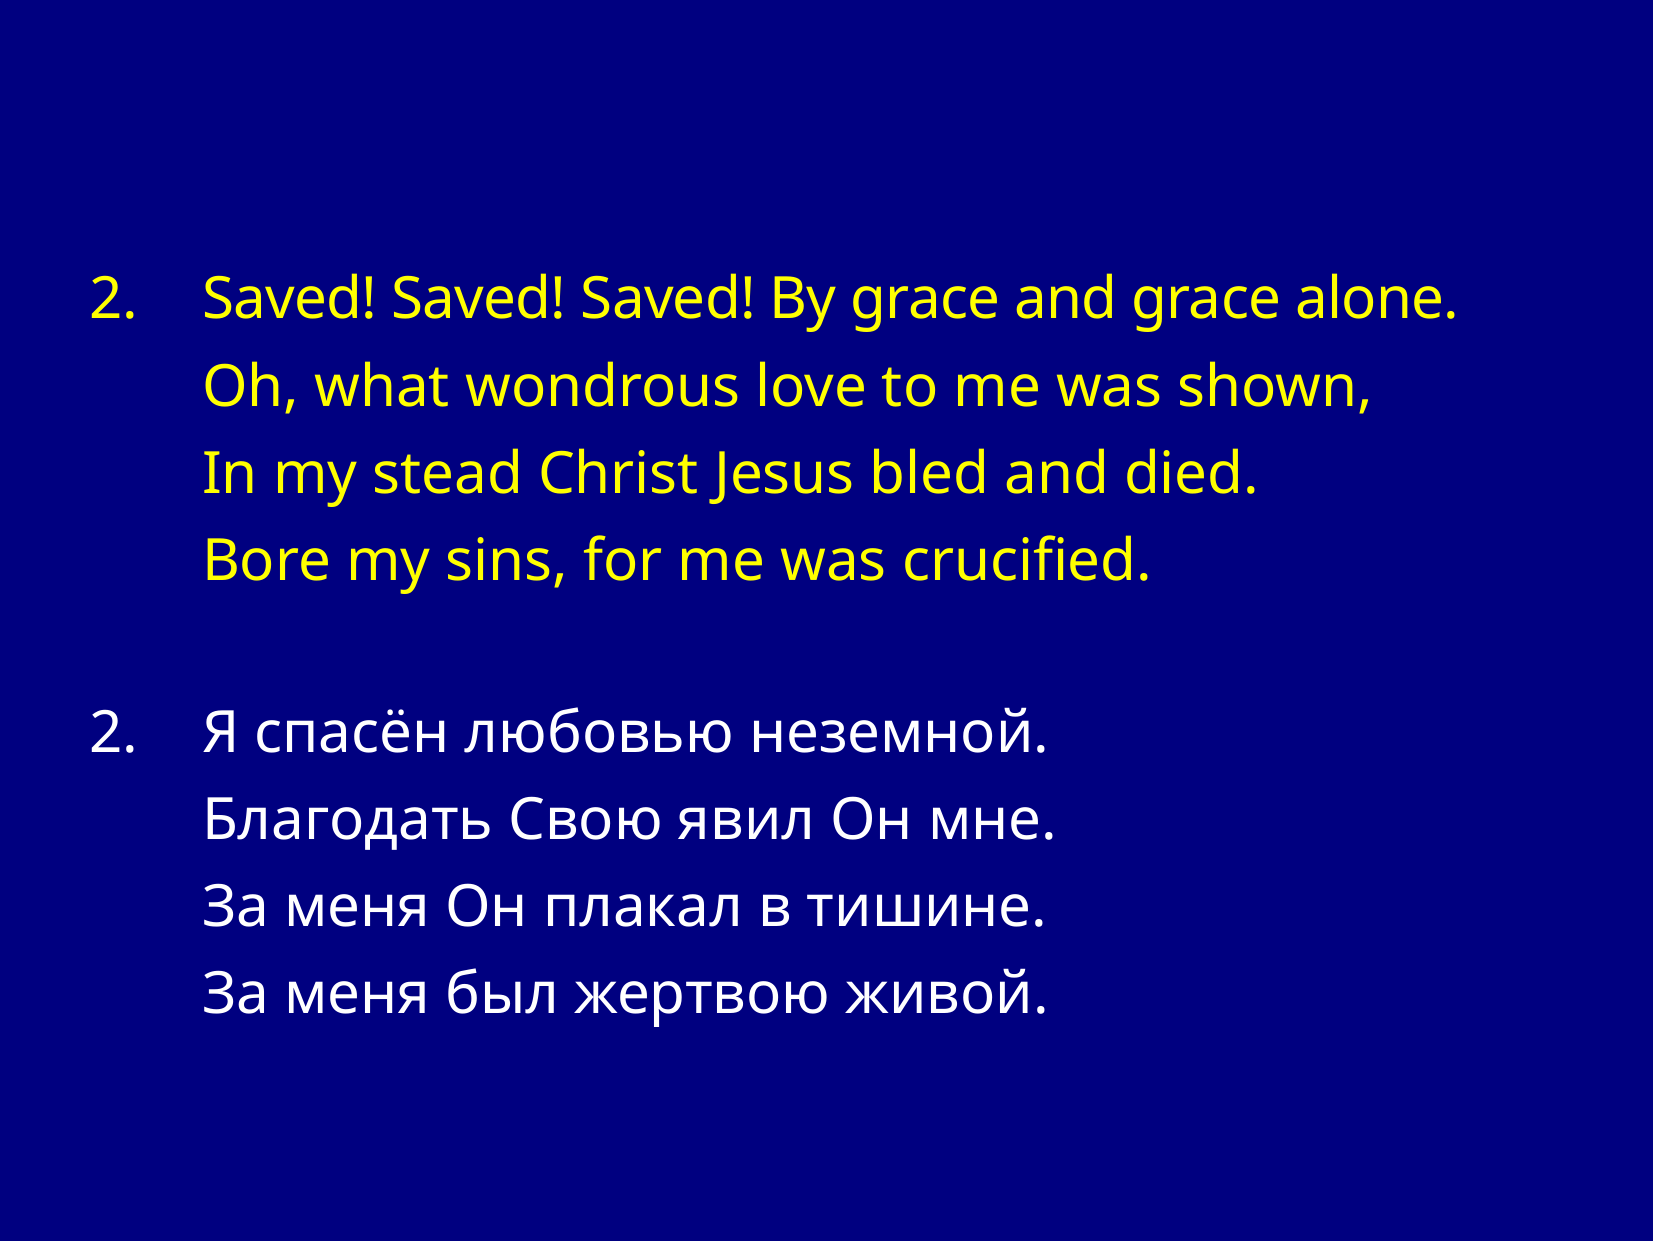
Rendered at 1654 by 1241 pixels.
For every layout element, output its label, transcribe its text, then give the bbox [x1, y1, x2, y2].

text_box 2. Saved! Saved! Saved! By grace and grace alone. Oh, what wondrous love to me was shown, In my stead Christ Jesus bled and died. Bore my sins, for me was crucified. [75, 75, 1651, 638]
text_box 2. Я спасён любовью неземной. Благодать Свою явил Он мне. За меня Он плакал в тишине. За меня был жертвою живой. [75, 675, 1576, 1163]
